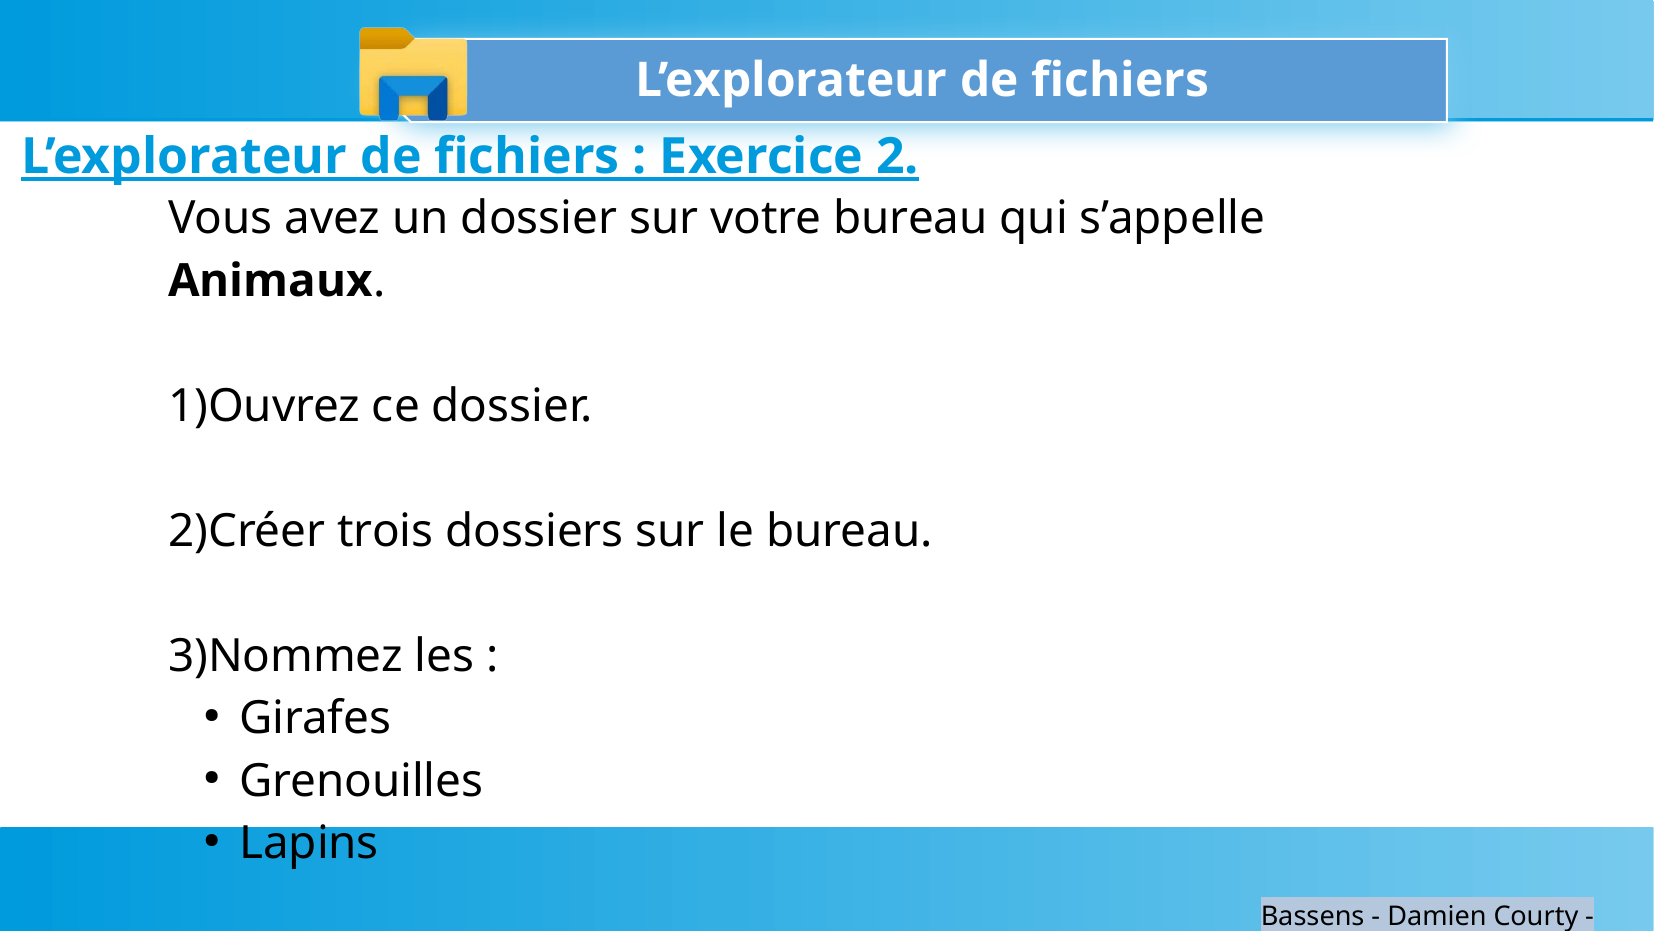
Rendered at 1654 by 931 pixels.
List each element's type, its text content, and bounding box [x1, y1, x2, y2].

text_box L’explorateur de fichiers : Exercice 2. [6, 112, 1565, 228]
text_box L’explorateur de fichiers [476, 38, 1447, 112]
text_box Vous avez un dossier sur votre bureau qui s’appelle Animaux. Ouvrez ce dossier. Créer trois dossiers sur le bureau. Nommez les : Girafes Grenouilles Lapins Déplacez les photos dans les bons dossiers. [153, 177, 1506, 837]
text_box Bassens - Damien Courty - 2024 [1246, 889, 1654, 931]
picture [354, 21, 476, 125]
